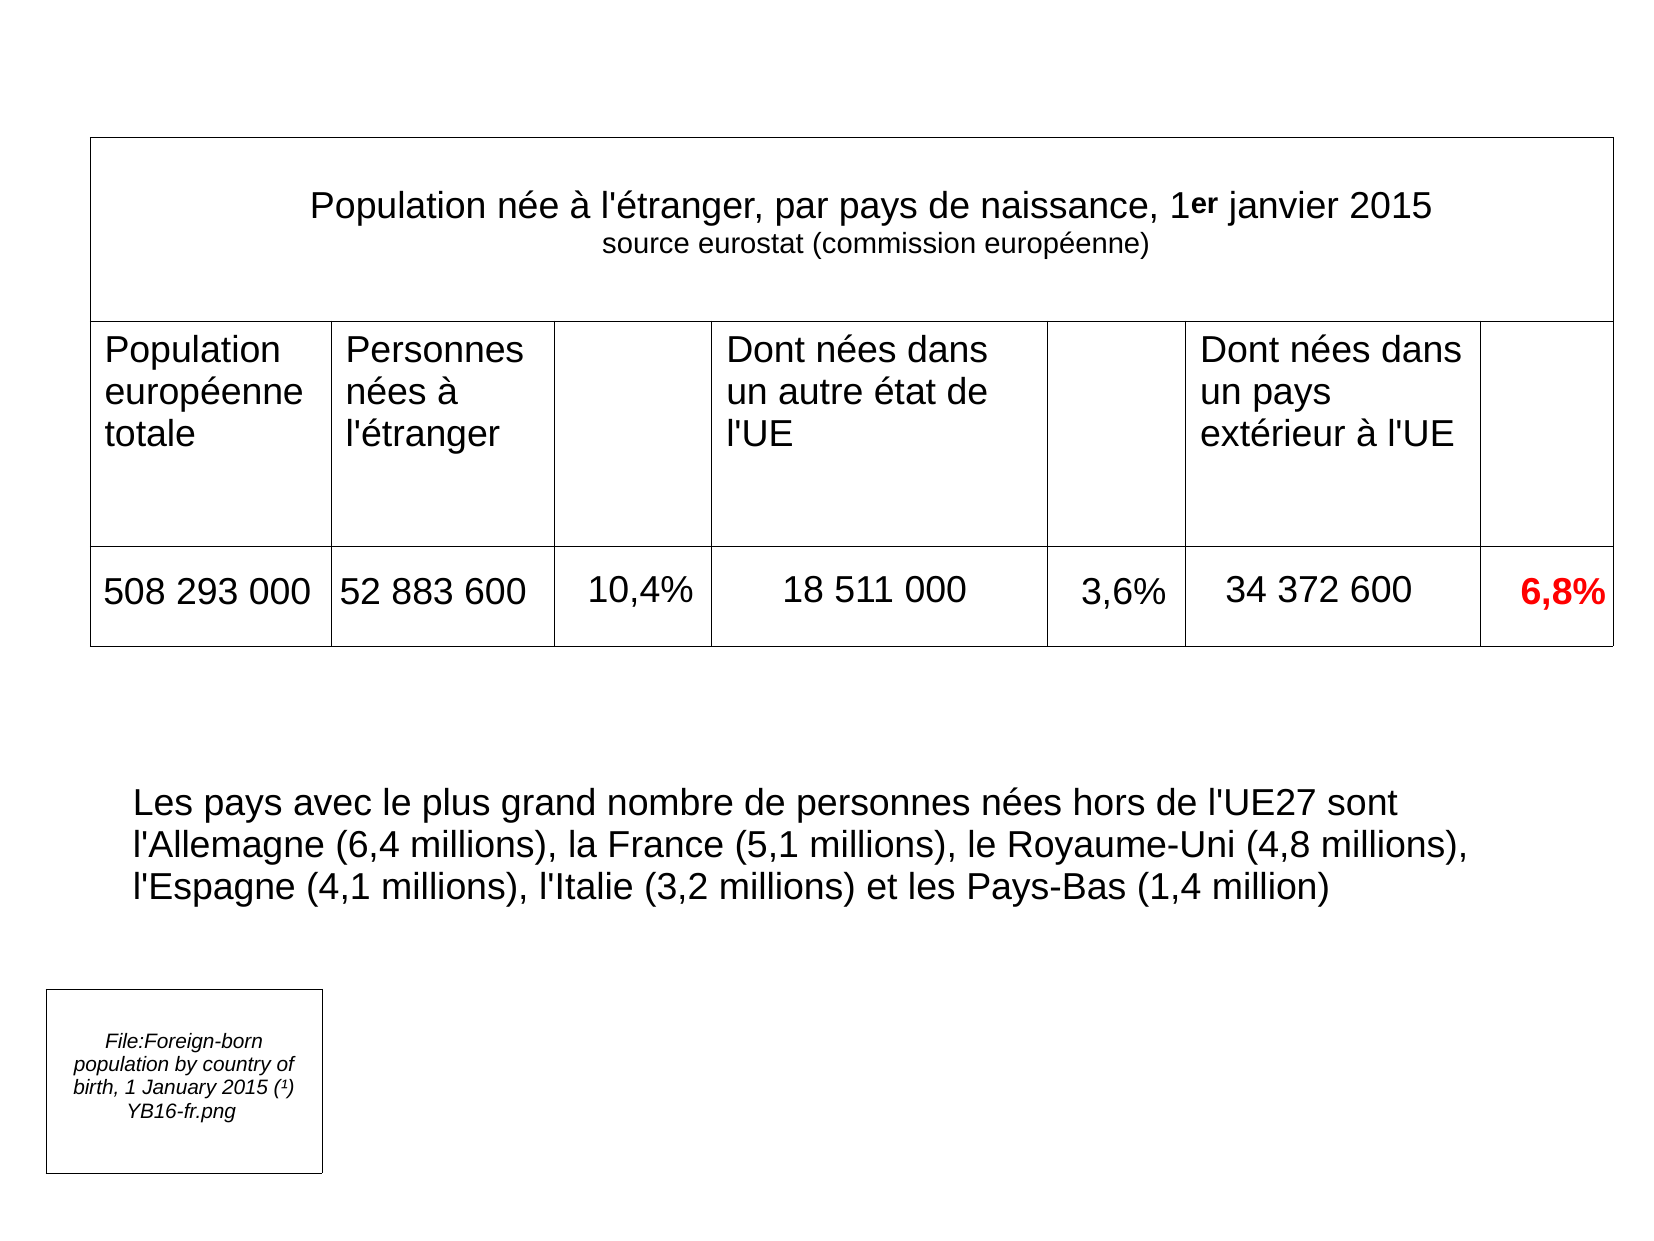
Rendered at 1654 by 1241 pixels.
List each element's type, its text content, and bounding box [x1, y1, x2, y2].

table_header File:Foreign-born population by country of birth, 1 January 2015 (¹) YB16-fr.png [47, 990, 322, 1173]
text_box 508 293 000 [88, 563, 324, 621]
table_cell Personnes nées à l'étranger [332, 333, 554, 546]
text_box Population née à l'étranger, par pays de naissance, 1er janvier 2015 source eurostat (commission européenne) [295, 177, 1458, 333]
table_cell [1048, 547, 1185, 646]
table_cell [91, 621, 331, 646]
text_box Les pays avec le plus grand nombre de personnes nées hors de l'UE27 sont l'Allemagne (6,4 millions), la France (5,1 millions), le Royaume-Uni (4,8 millions), l'Espagne (4,1 millions), l'Italie (3,2 millions) et les Pays-Bas (1,4 million) [118, 732, 1565, 916]
text_box 3,6% [1066, 563, 1182, 621]
table_cell [91, 547, 331, 563]
table_cell [1048, 333, 1185, 546]
table_header [91, 138, 1613, 321]
text_box 34 372 600 [1210, 561, 1428, 618]
table_cell [555, 333, 711, 546]
table_cell [712, 547, 1047, 646]
text_box 18 511 000 [767, 561, 982, 709]
text_box 10,4% [573, 561, 709, 618]
text_box 52 883 600 [324, 563, 542, 621]
table_cell [555, 547, 711, 646]
table_cell [1481, 547, 1613, 646]
table_cell [332, 547, 554, 646]
table_cell Population européenne totale [91, 322, 331, 546]
table_cell [1186, 547, 1480, 646]
text_box 6,8% [1505, 563, 1621, 622]
table_cell Dont nées dans un pays extérieur à l'UE [1186, 322, 1480, 546]
table_cell Dont nées dans un autre état de l'UE [712, 333, 1047, 546]
table_cell [1481, 322, 1613, 546]
